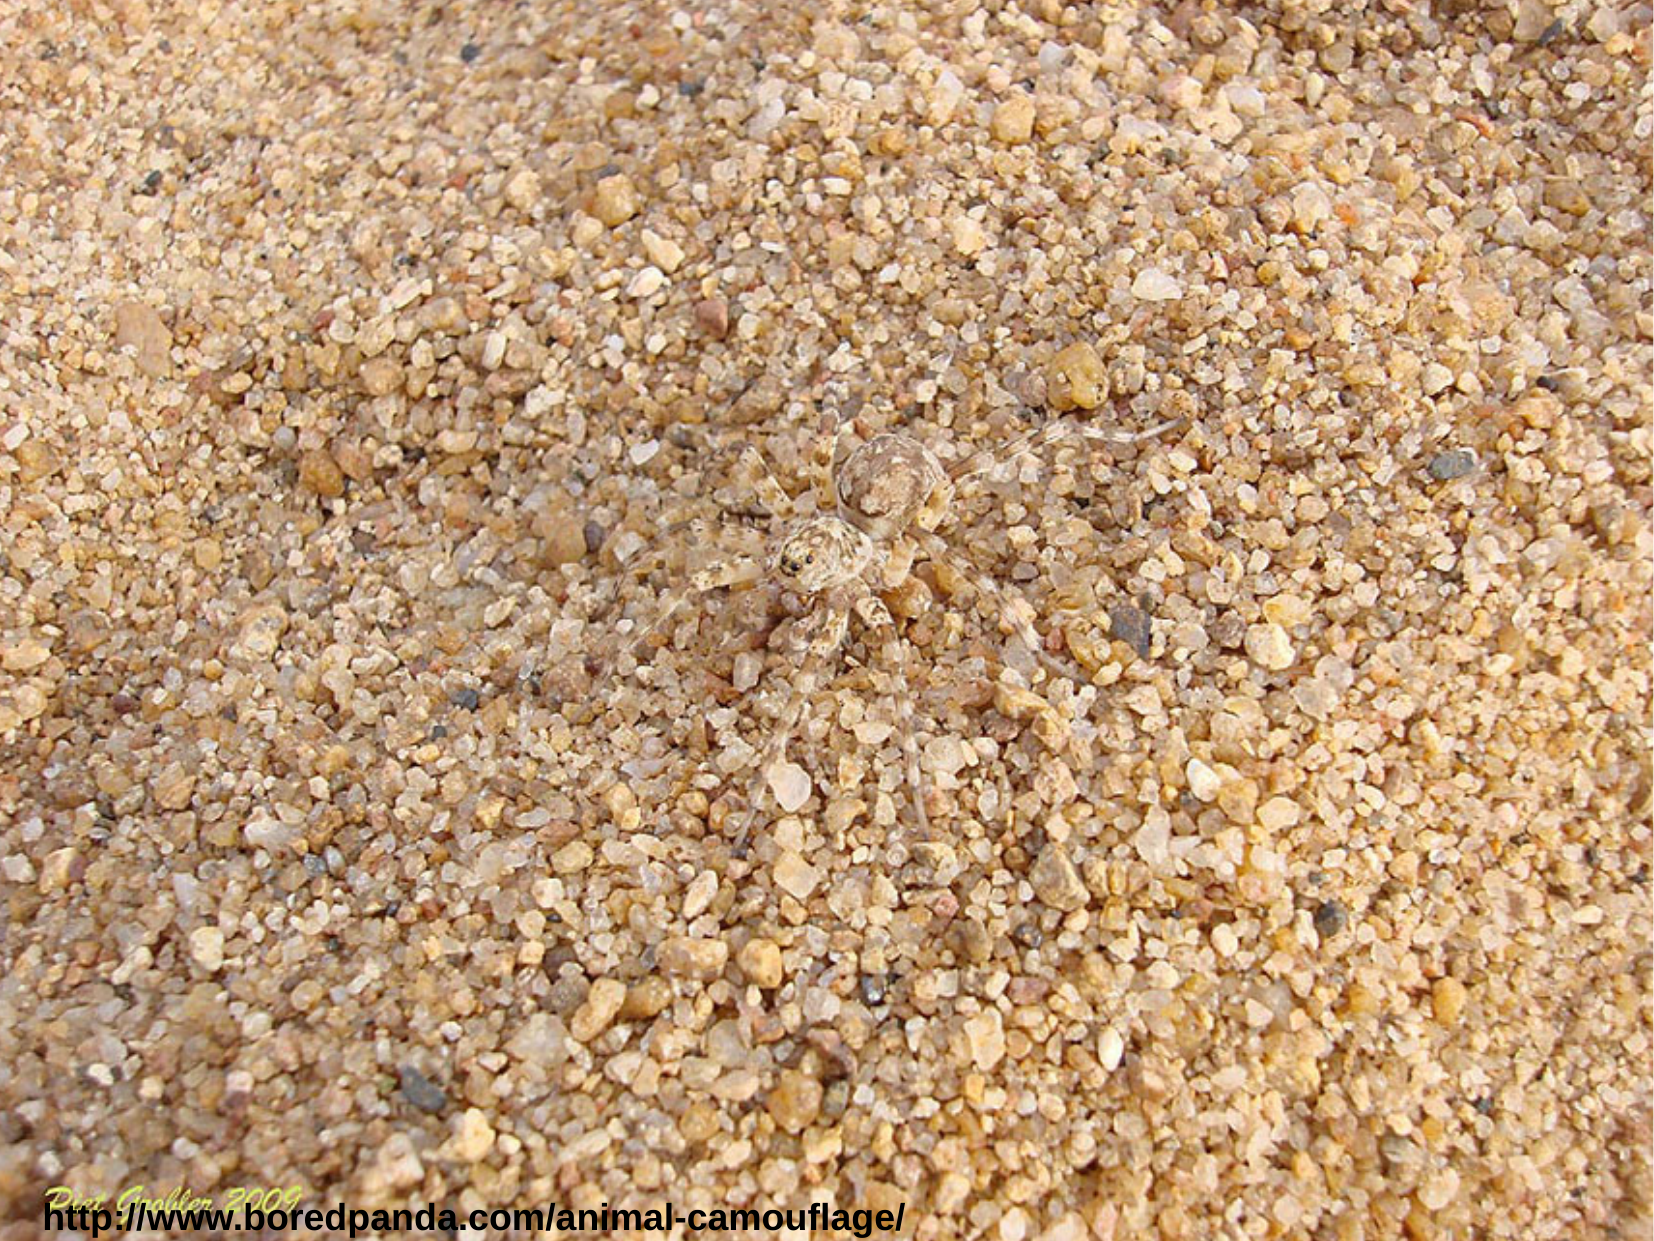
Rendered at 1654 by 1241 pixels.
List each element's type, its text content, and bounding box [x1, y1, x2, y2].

text_box http://www.boredpanda.com/animal-camouflage/ [27, 1189, 961, 1241]
picture [0, 0, 1654, 1241]
